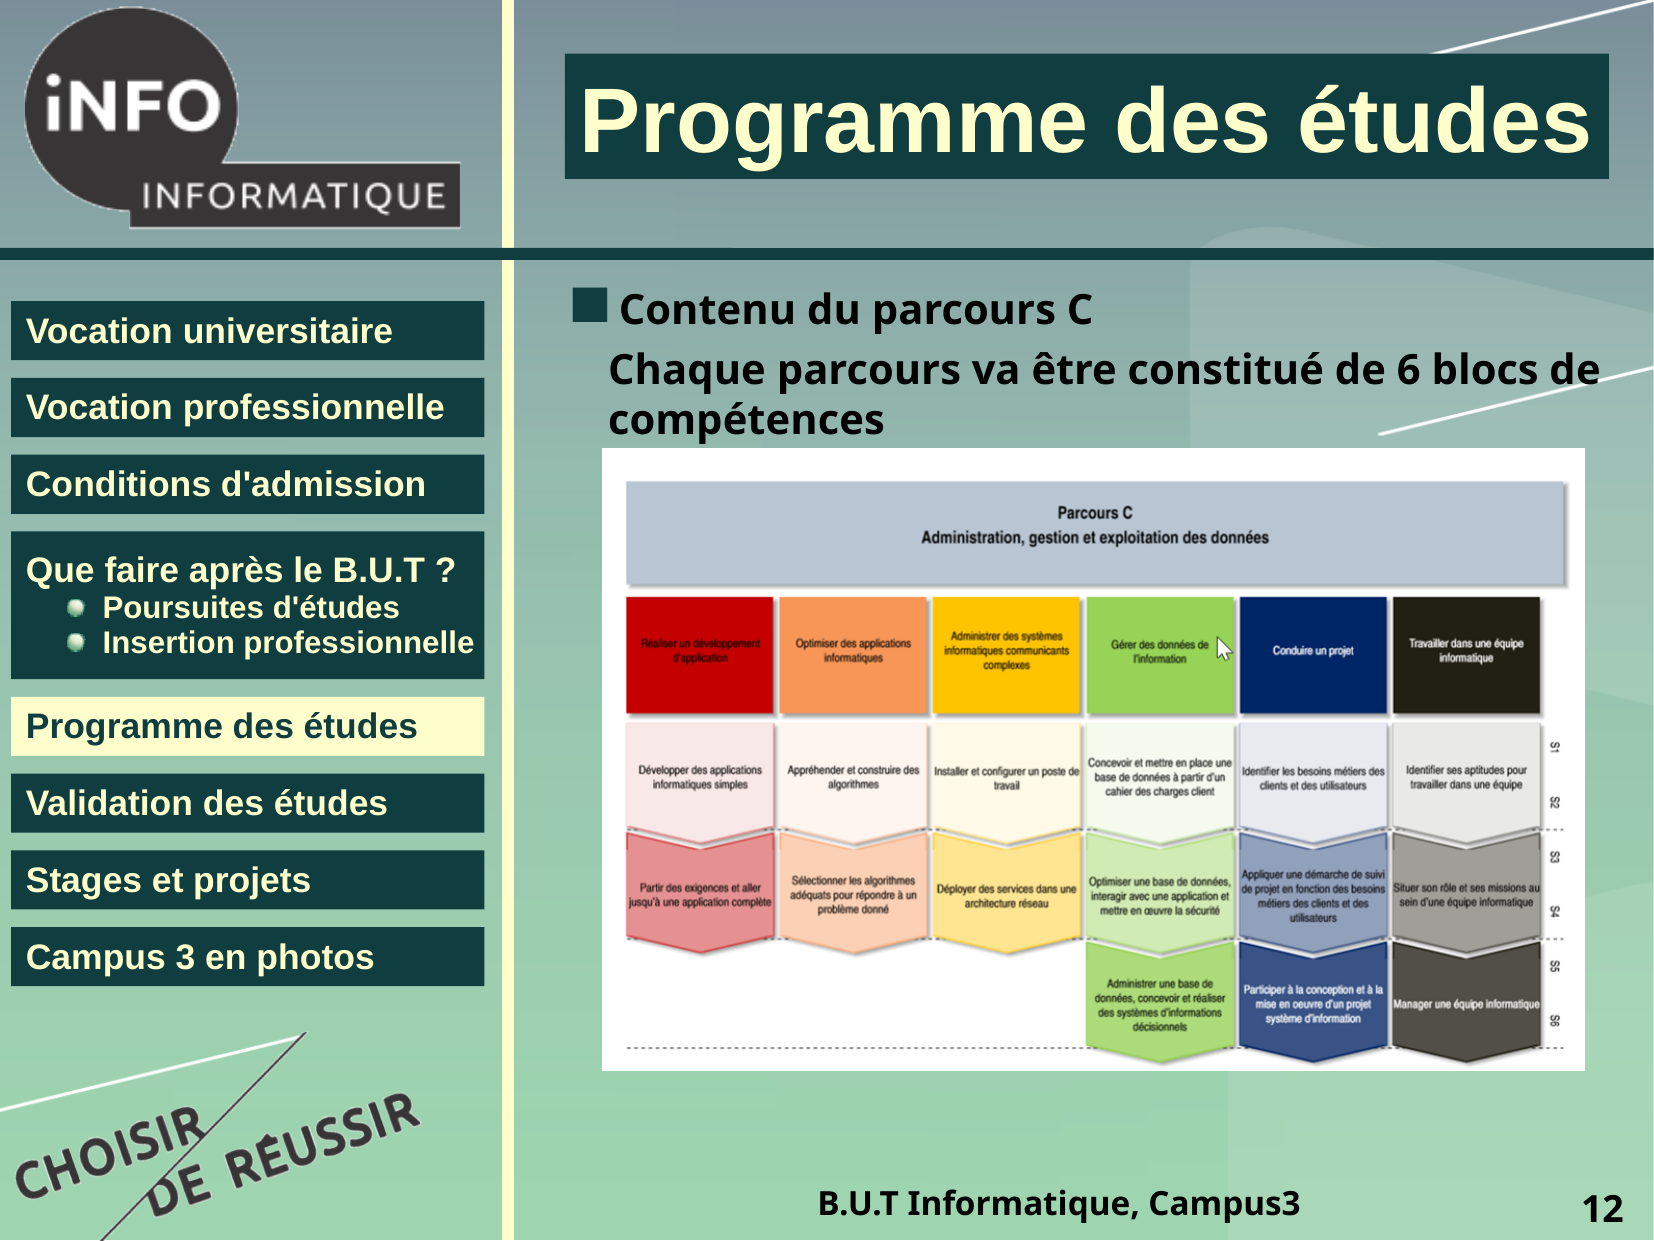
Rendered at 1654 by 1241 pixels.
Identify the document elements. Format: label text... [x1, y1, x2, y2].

picture [514, 0, 1654, 248]
text_box Campus 3 en photos [11, 927, 485, 987]
text_box Que faire après le B.U.T ? Poursuites d'études Insertion professionnelle [11, 531, 485, 680]
text_box Programme des études [564, 53, 1609, 179]
text_box Conditions d'admission [11, 454, 485, 514]
text_box Stages et projets [11, 850, 485, 910]
text_box Validation des études [11, 773, 485, 833]
text_box Vocation universitaire [11, 301, 485, 361]
text_box Vocation professionnelle [11, 377, 485, 438]
picture [0, 0, 502, 247]
picture [0, 260, 502, 1241]
text_box Programme des études [11, 696, 485, 756]
picture [514, 260, 1654, 1240]
text_box Contenu du parcours C Chaque parcours va être constitué de 6 blocs de compétences [557, 184, 1619, 426]
